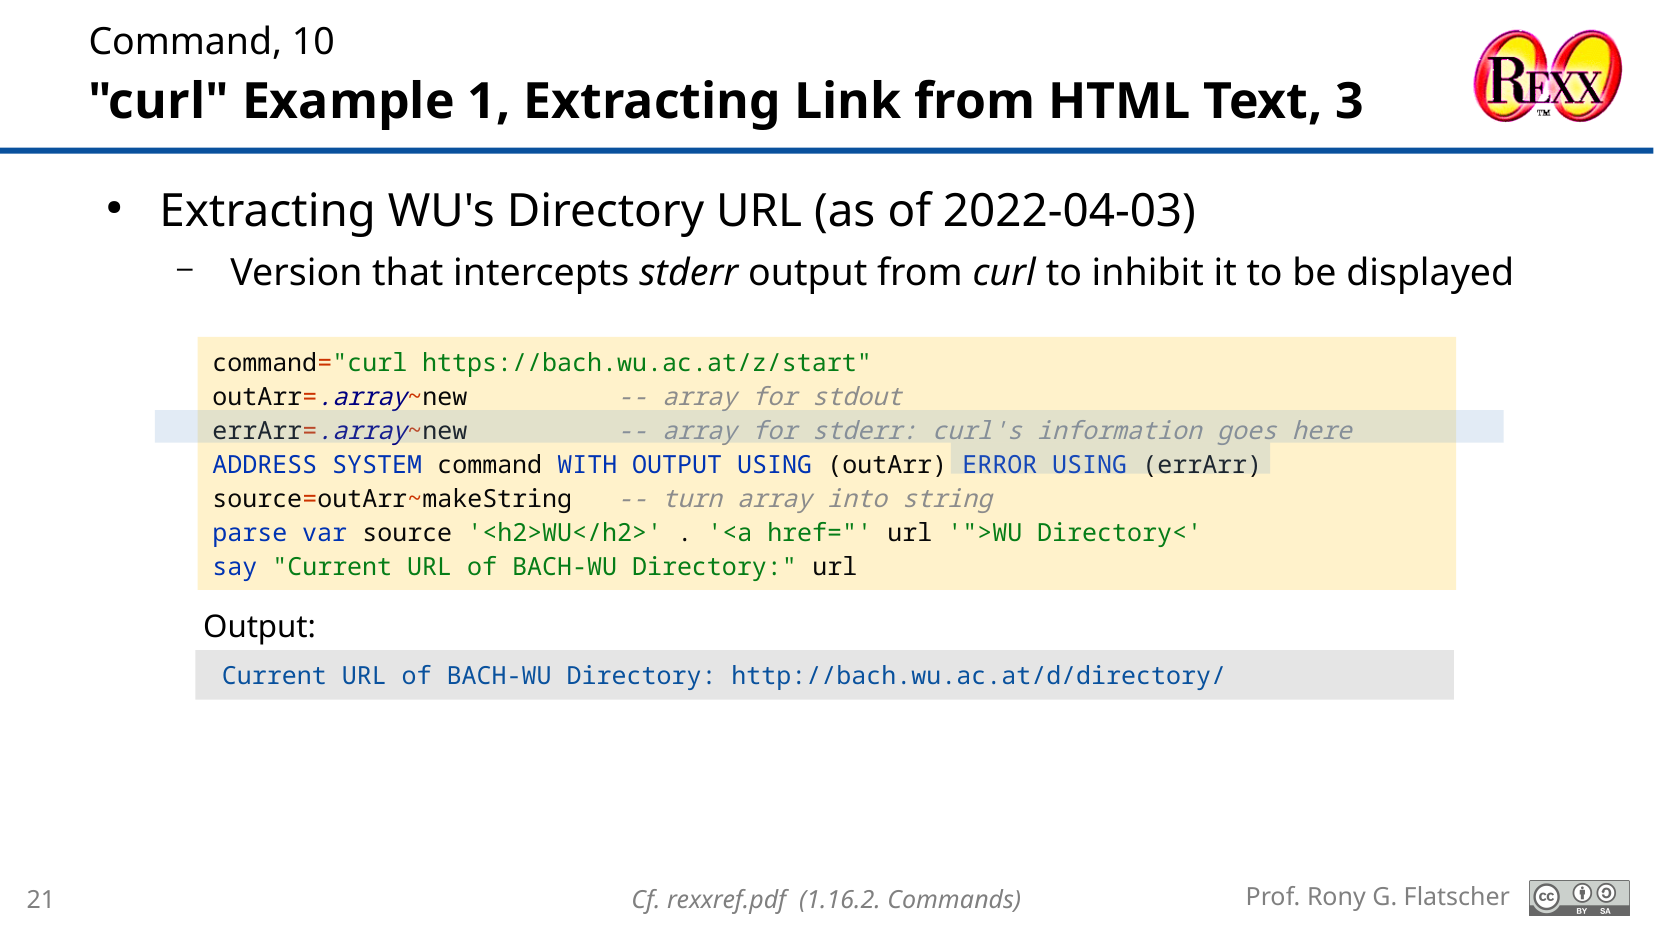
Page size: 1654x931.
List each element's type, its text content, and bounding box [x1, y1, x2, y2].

text_box command="curl https://bach.wu.ac.at/z/start" outArr=.array~new -- array for stdout errArr=.array~new -- array for stderr: curl's information goes here ADDRESS SYSTEM command WITH OUTPUT USING (outArr) ERROR USING (errArr) source=outArr~makeString -- turn array into string parse var source '<h2>WU</h2>' . '<a href="' url '">WU Directory<' say "Current URL of BACH-WU Directory:" url [197, 336, 1457, 410]
text_box Cf. rexxref.pdf (1.16.2. Commands) [0, 874, 1654, 922]
text_box Output: [188, 596, 354, 653]
text_box Current URL of BACH-WU Directory: http://bach.wu.ac.at/d/directory/ [195, 650, 1454, 700]
list Extracting WU's Directory URL (as of 2022-04-03) Version that intercepts stderr output from curl to inhibit it to be displayed [88, 177, 1633, 857]
title Command, 10 "curl" Example 1, Extracting Link from HTML Text, 3 [29, 0, 1654, 148]
text_box [154, 410, 1504, 474]
text_box command="curl https://bach.wu.ac.at/z/start" outArr=.array~new -- array for stdout errArr=.array~new -- array for stderr: curl's information goes here ADDRESS SYSTEM command WITH OUTPUT USING (outArr) ERROR USING (errArr) source=outArr~makeString -- turn array into string parse var source '<h2>WU</h2>' . '<a href="' url '">WU Directory<' say "Current URL of BACH-WU Directory:" url [197, 443, 1457, 582]
